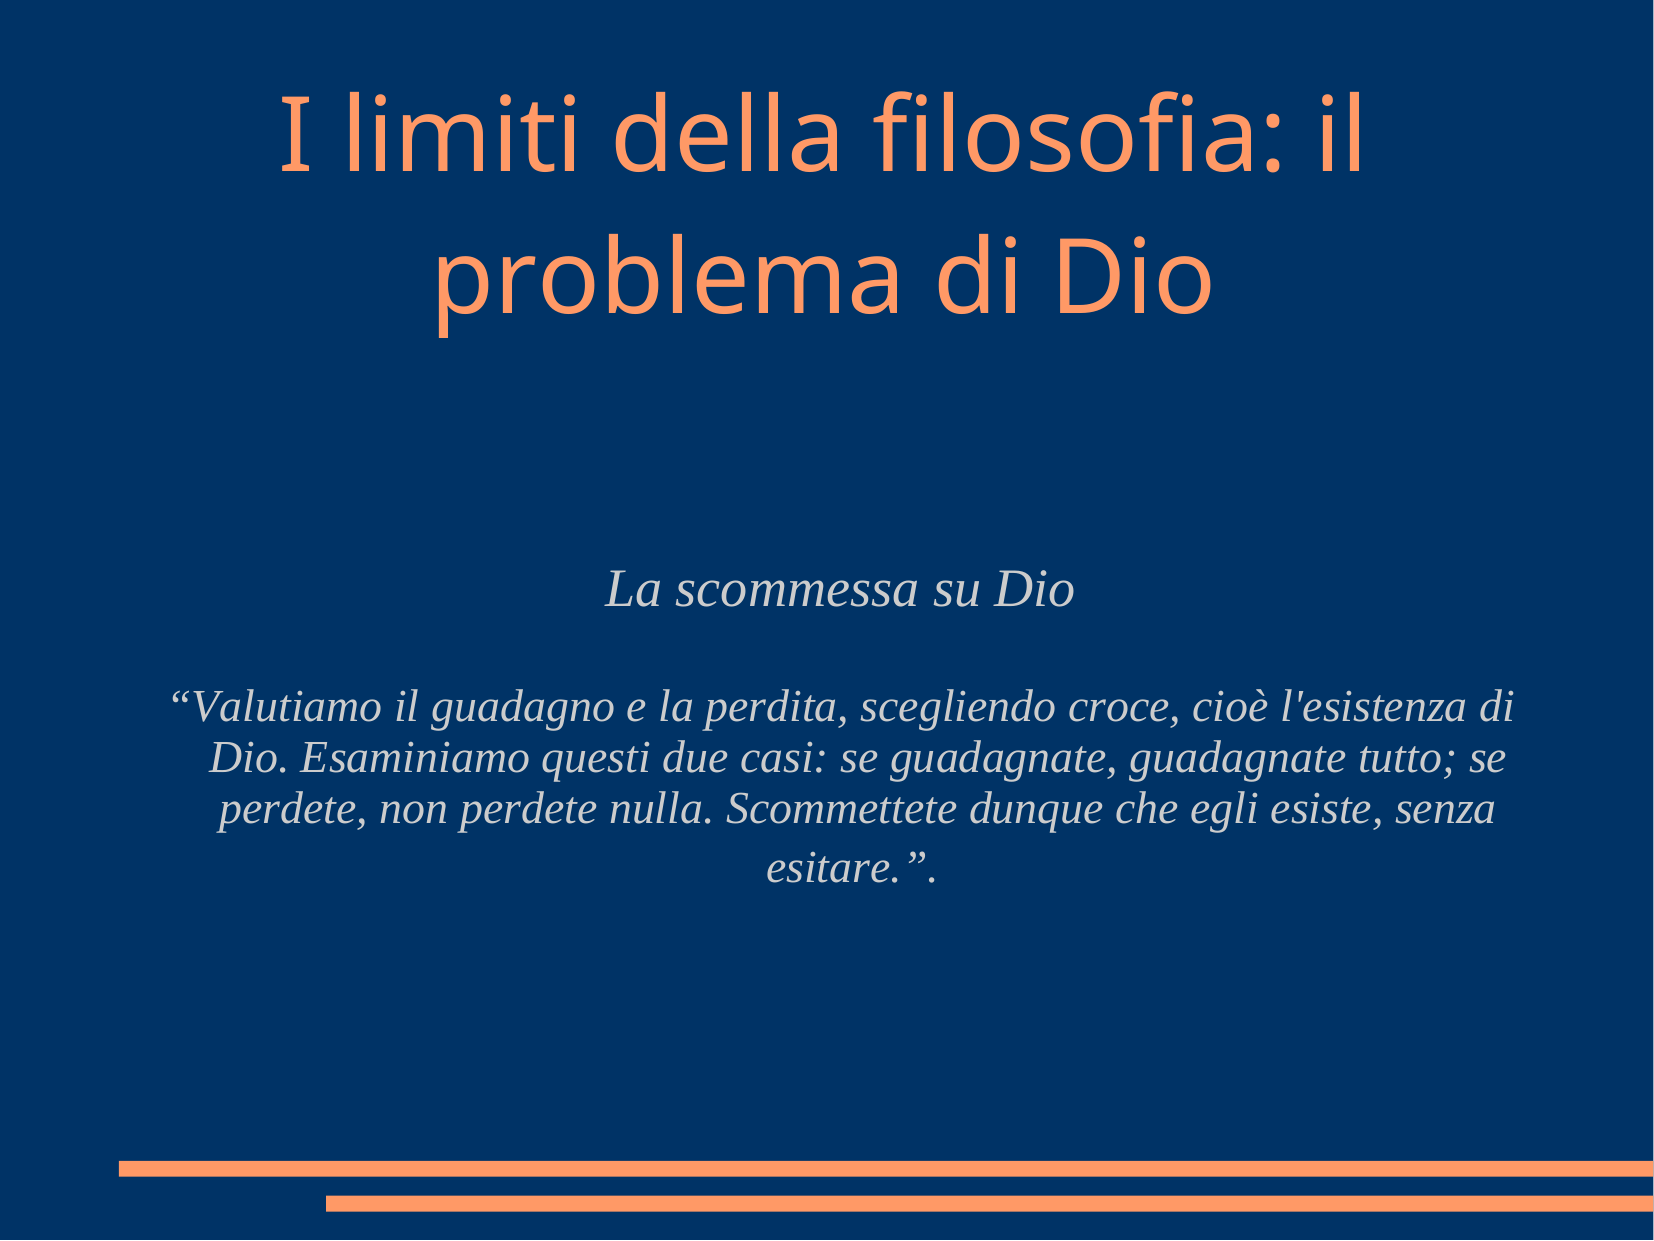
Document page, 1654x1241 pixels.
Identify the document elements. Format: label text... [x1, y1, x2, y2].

subtitle La scommessa su Dio “Valutiamo il guadagno e la perdita, scegliendo croce, cioè l'esistenza di Dio. Esaminiamo questi due casi: se guadagnate, guadagnate tutto; se perdete, non perdete nulla. Scommettete dunque che egli esiste, senza esitare.”. [121, 329, 1561, 1125]
title I limiti della filosofia: il problema di Dio [118, 37, 1531, 368]
